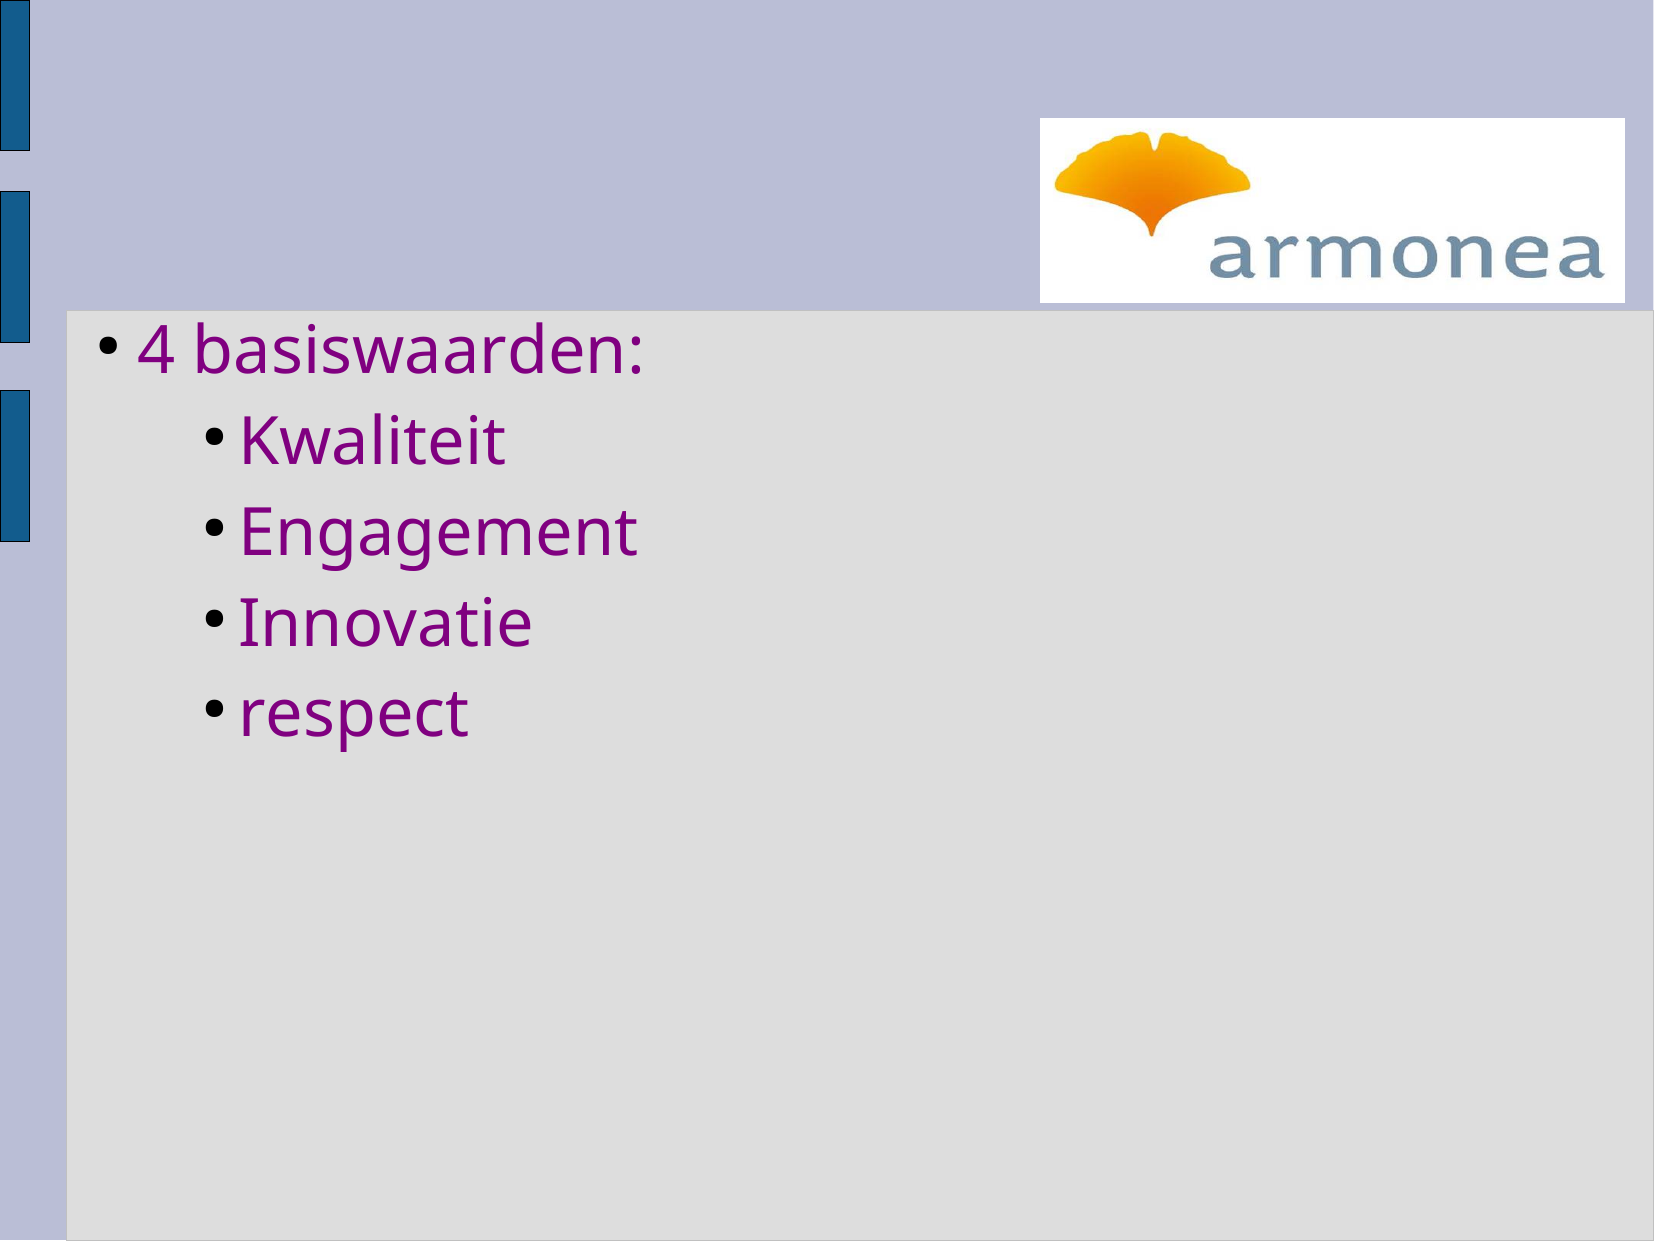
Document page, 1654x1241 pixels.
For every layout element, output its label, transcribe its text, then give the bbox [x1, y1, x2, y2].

subtitle 4 basiswaarden: Kwaliteit Engagement Innovatie respect [96, 177, 1536, 973]
picture [1040, 118, 1625, 303]
